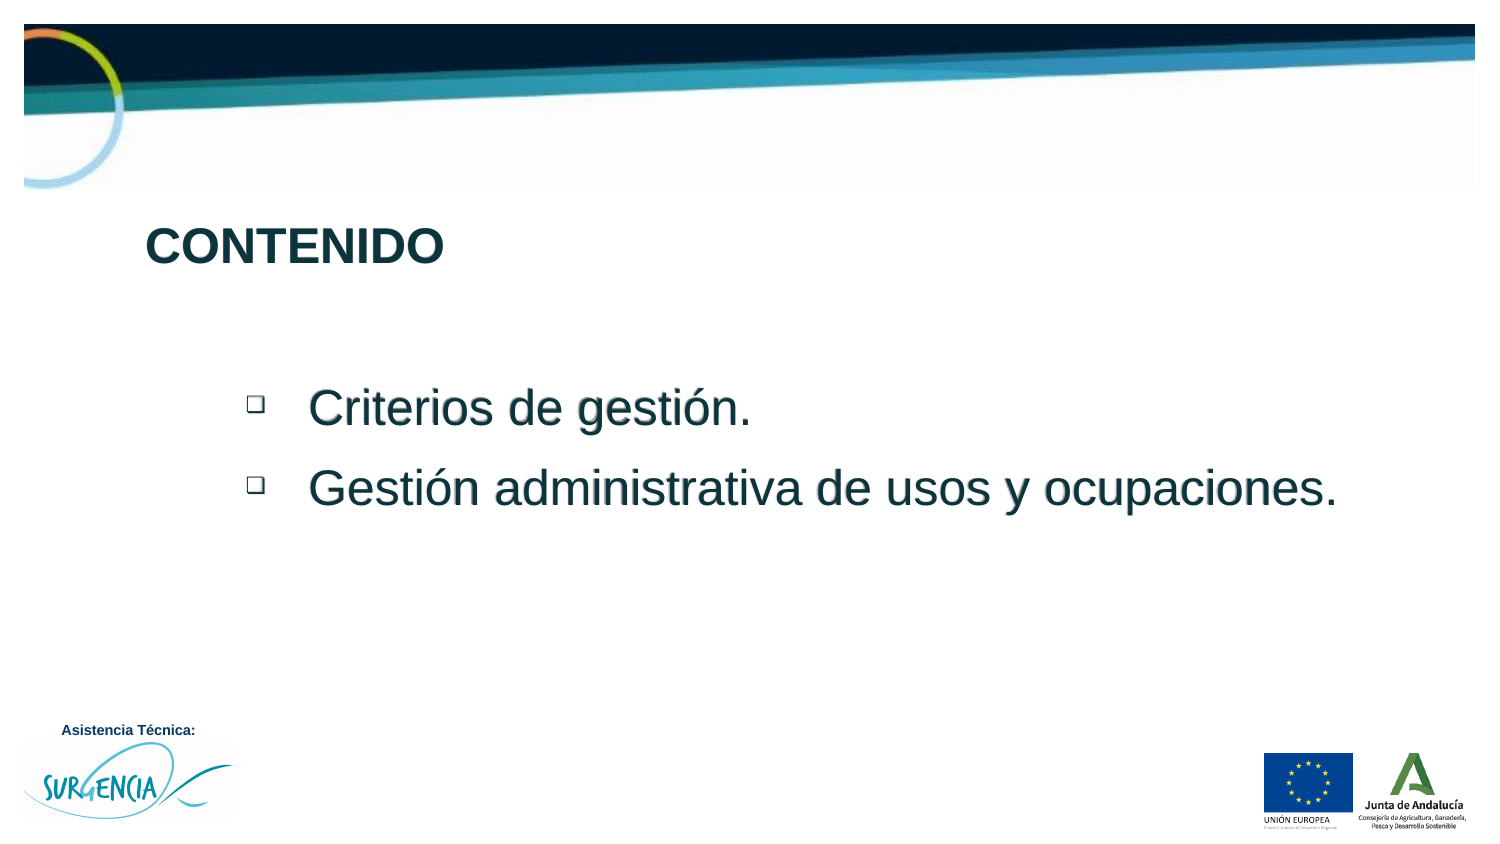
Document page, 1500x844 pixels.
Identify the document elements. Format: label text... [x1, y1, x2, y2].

text_box Asistencia Técnica: [41, 705, 216, 754]
text_box CONTENIDO Criterios de gestión. Gestión administrativa de usos y ocupaciones. [70, 208, 1430, 705]
picture [24, 742, 233, 819]
picture [1264, 753, 1476, 830]
picture [24, 24, 1475, 190]
